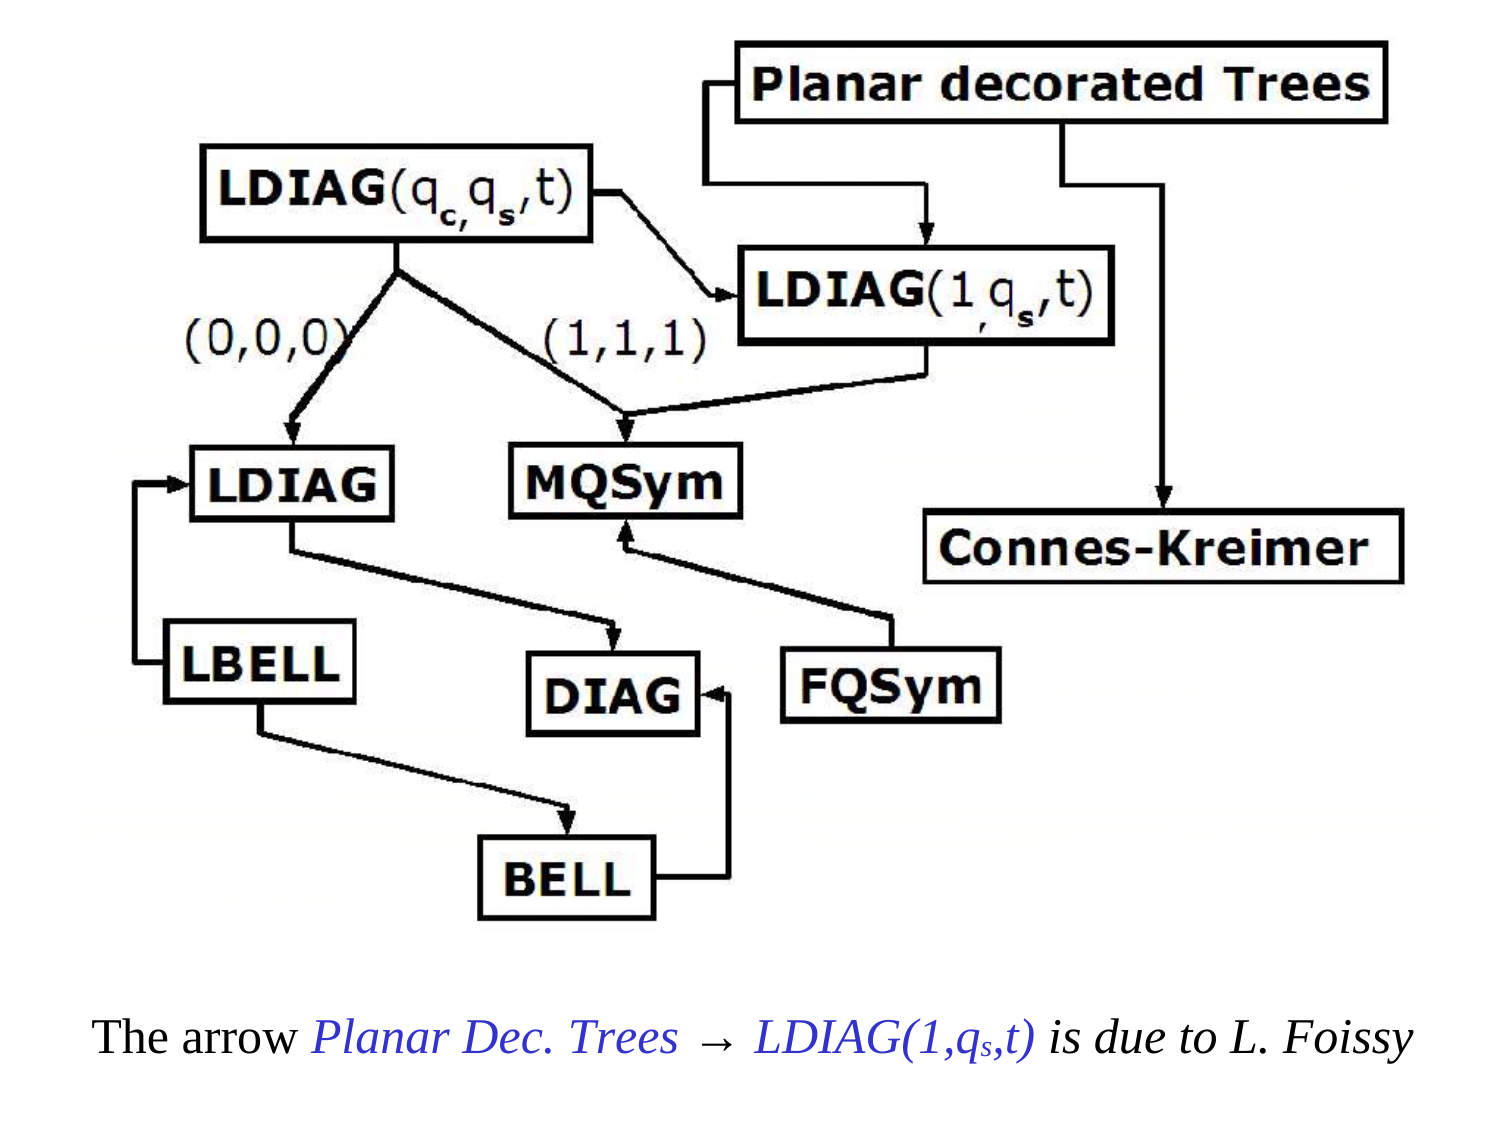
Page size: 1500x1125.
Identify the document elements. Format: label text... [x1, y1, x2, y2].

text_box The arrow Planar Dec. Trees → LDIAG(1,qs,t) is due to L. Foissy [76, 1003, 1429, 1091]
picture [88, 9, 1443, 949]
